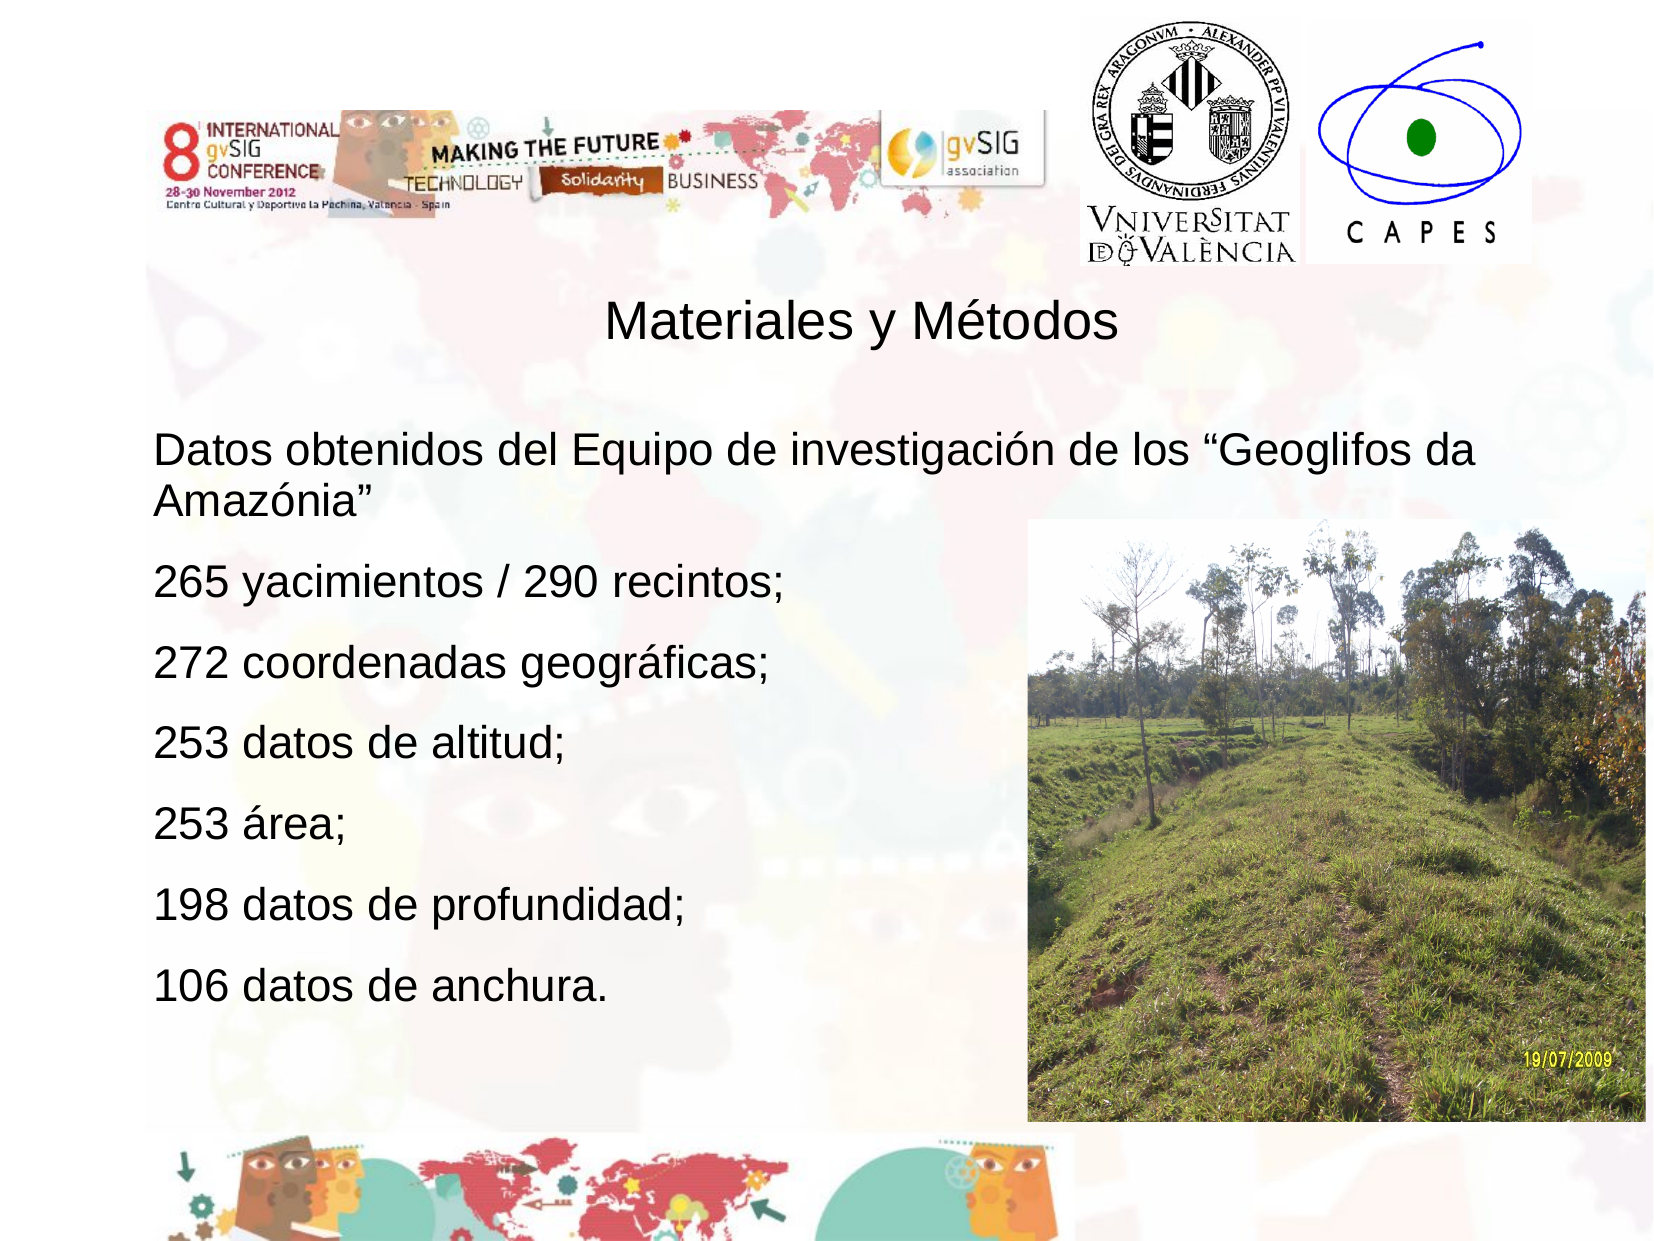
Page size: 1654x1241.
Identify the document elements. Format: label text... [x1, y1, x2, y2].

picture [146, 17, 1654, 1241]
list Materiales y Métodos Datos obtenidos del Equipo de investigación de los “Geoglifos da Amazónia” 265 yacimientos / 290 recintos; 272 coordenadas geográficas; 253 datos de altitud; 253 área; 198 datos de profundidad; 106 datos de anchura. [82, 290, 1571, 1109]
